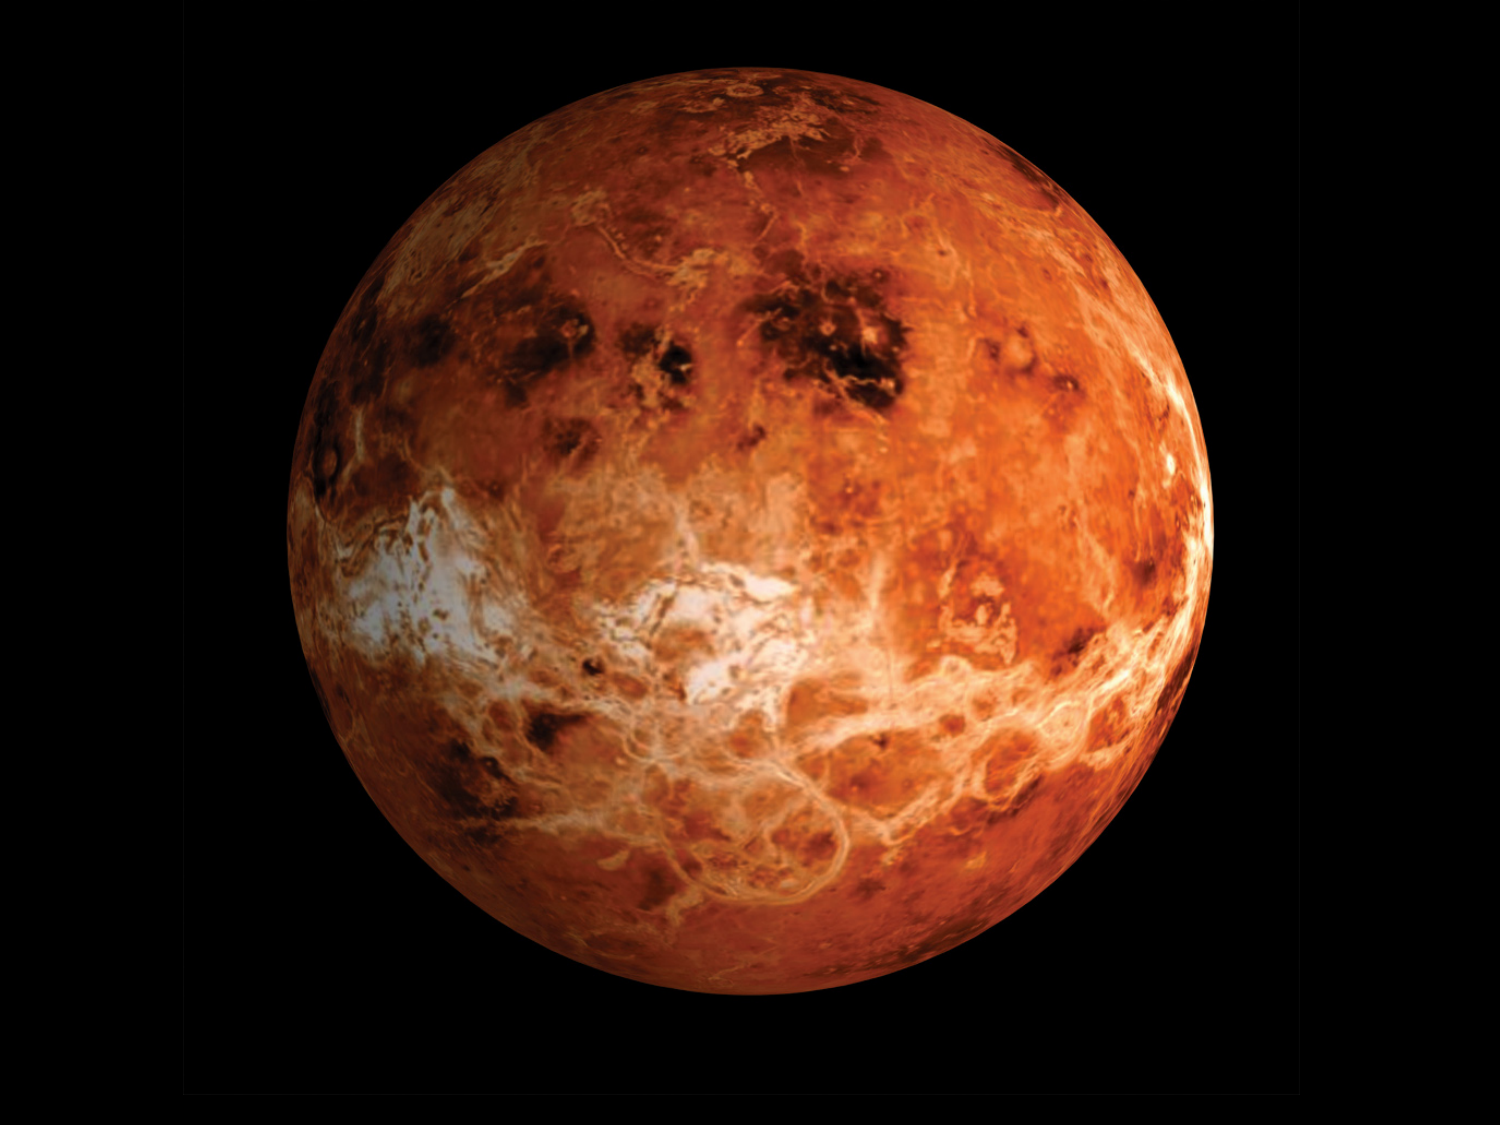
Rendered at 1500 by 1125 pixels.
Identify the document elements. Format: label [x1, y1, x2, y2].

picture [183, 0, 1300, 1095]
